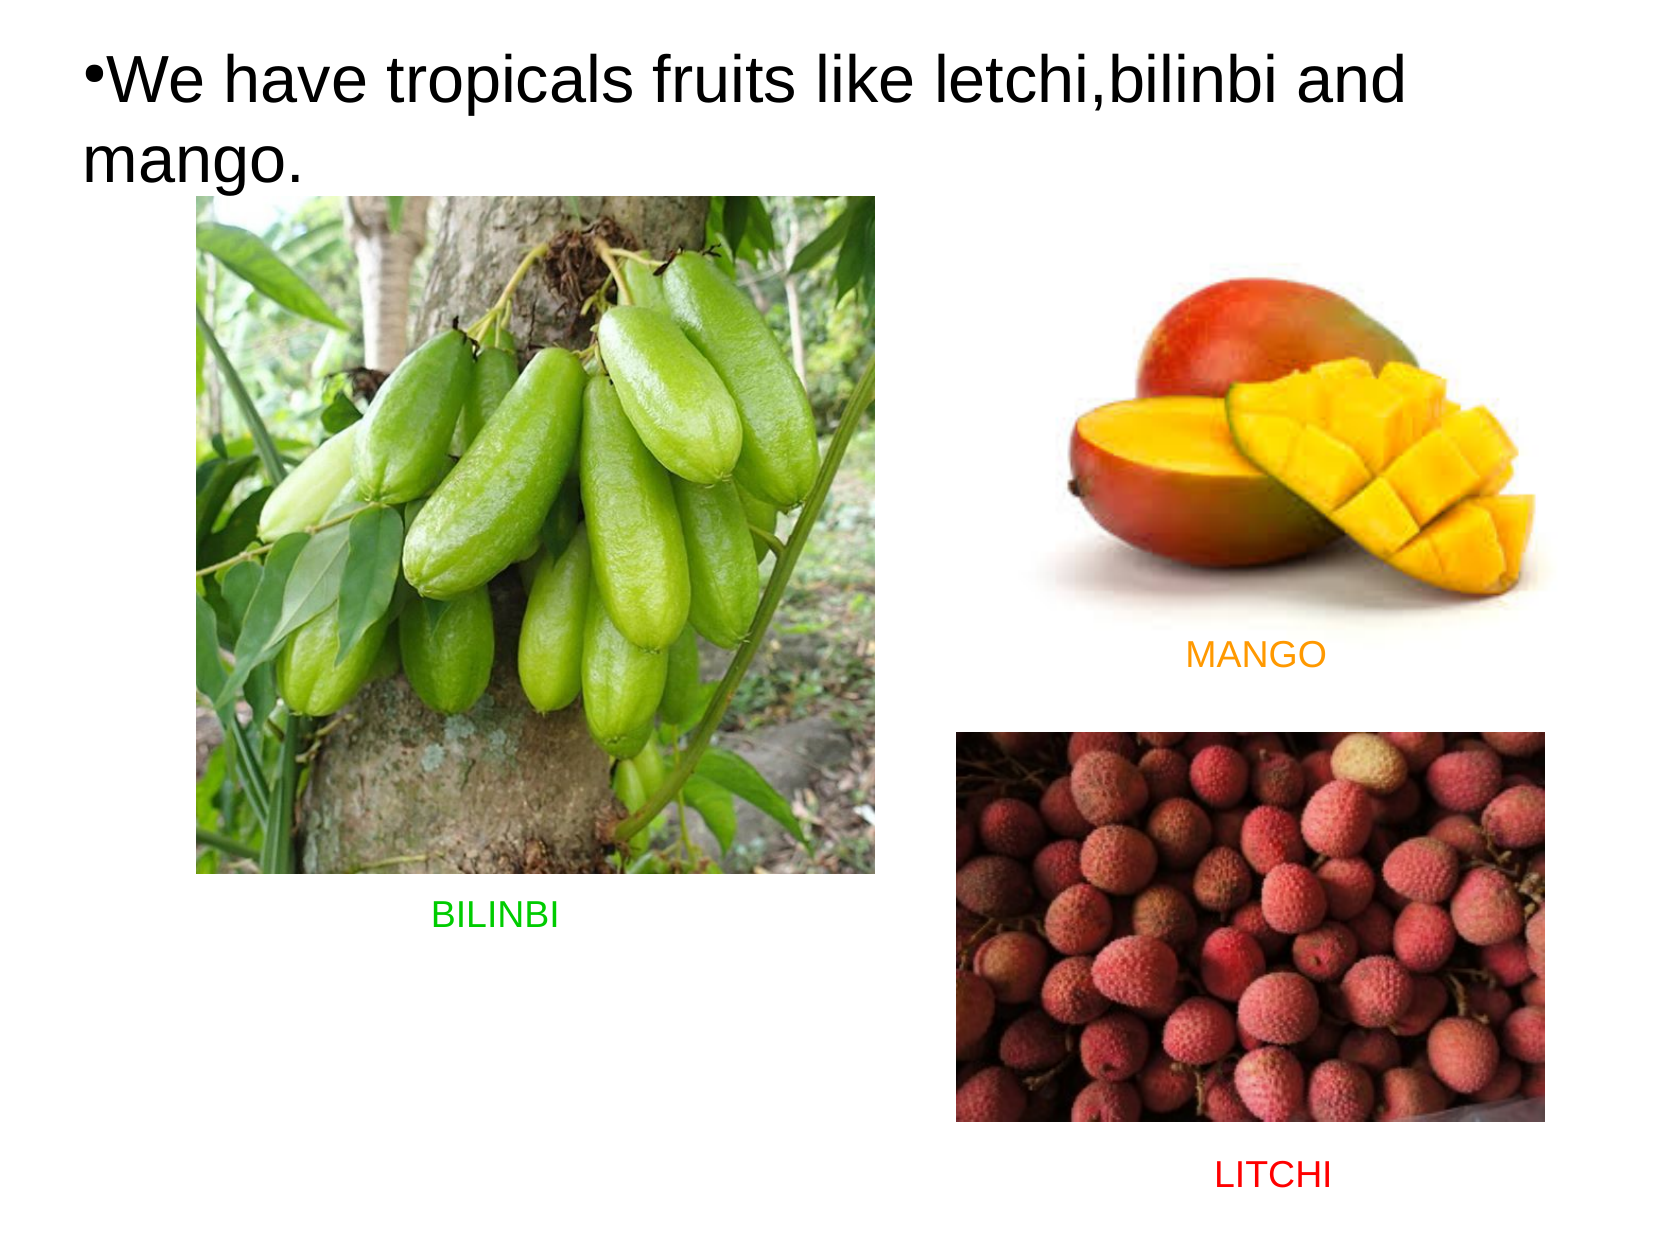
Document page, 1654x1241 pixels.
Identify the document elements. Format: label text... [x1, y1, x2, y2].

picture [196, 196, 875, 875]
picture [1018, 129, 1560, 671]
text_box BILINBI [248, 885, 780, 943]
text_box MANGO [1086, 625, 1453, 683]
text_box LITCHI [1062, 1145, 1524, 1203]
picture [956, 732, 1545, 1123]
list We have tropicals fruits like letchi,bilinbi and mango. [82, 35, 1571, 755]
